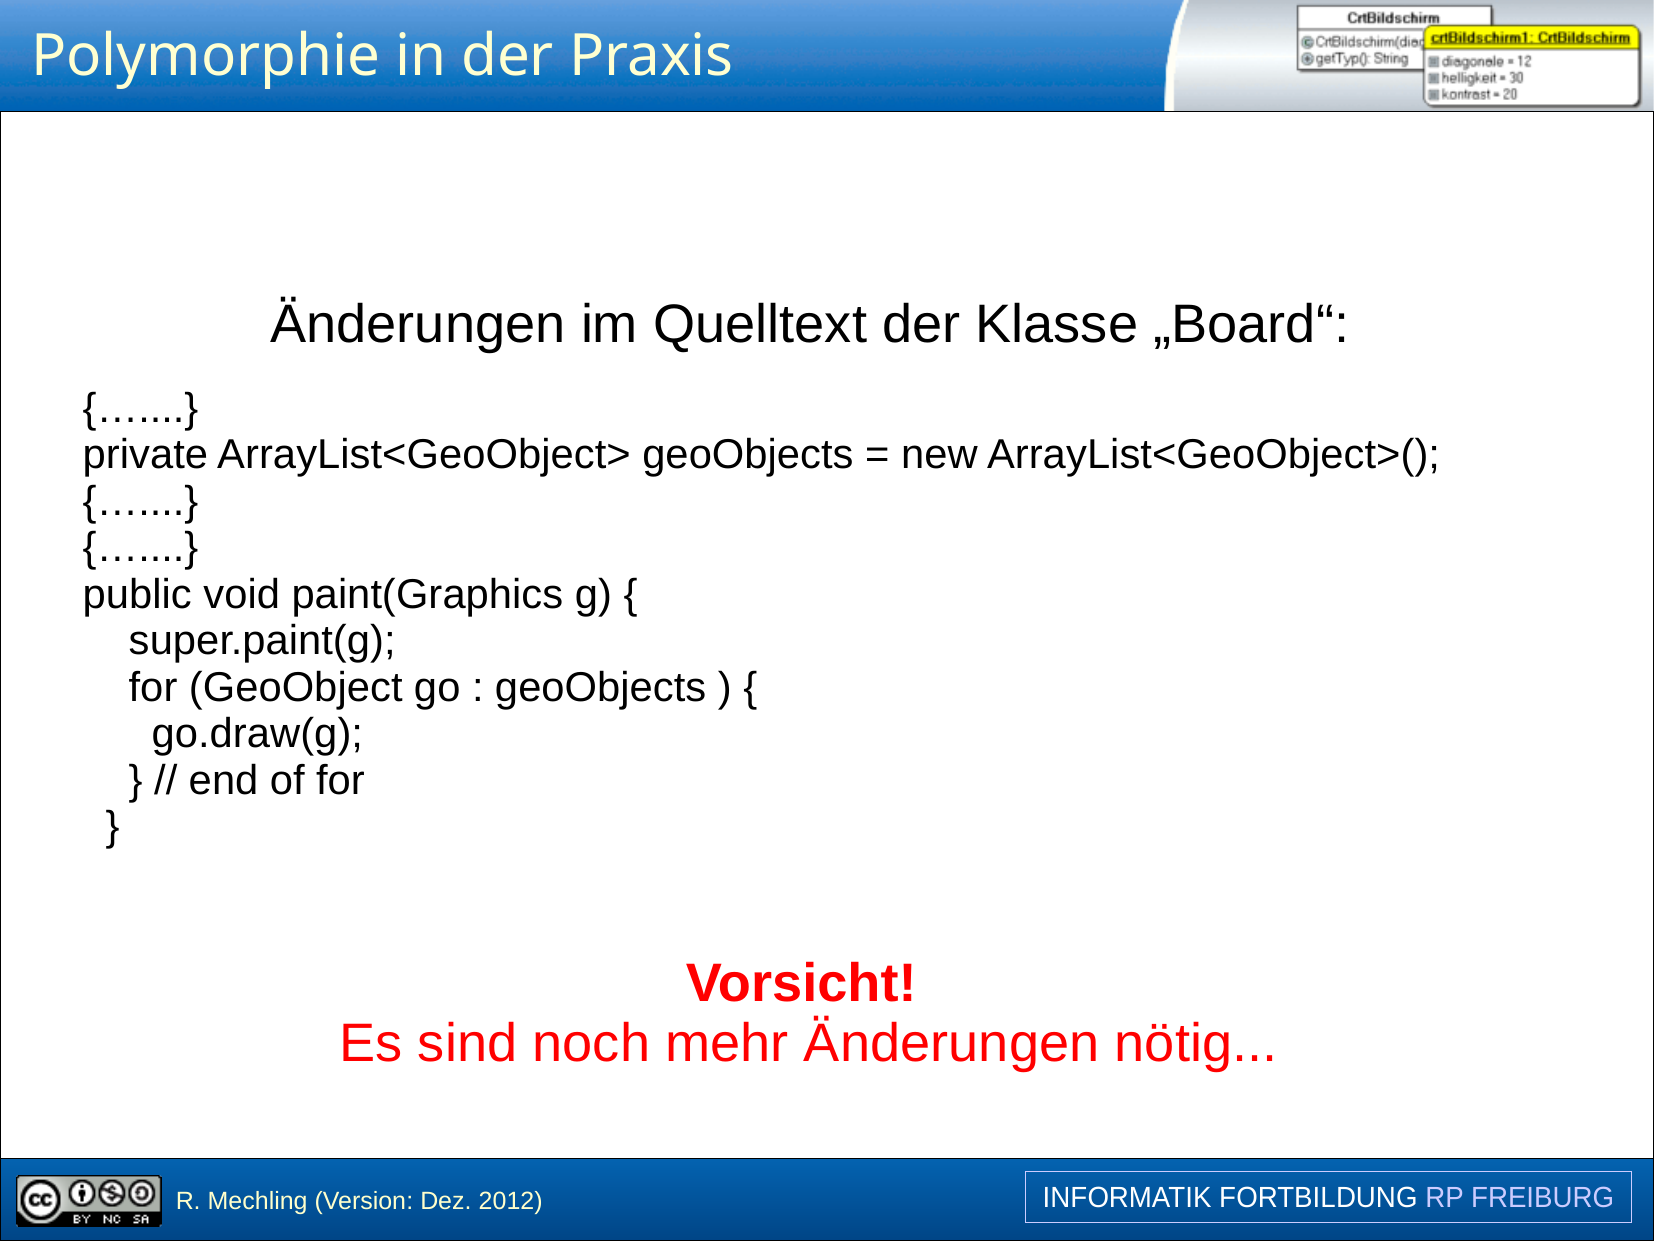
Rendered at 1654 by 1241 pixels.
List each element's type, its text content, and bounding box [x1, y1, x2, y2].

title Polymorphie in der Praxis [31, 14, 1151, 92]
picture [16, 1175, 162, 1227]
list Änderungen im Quelltext der Klasse „Board“: {…....} private ArrayList<GeoObject> geoObjects = new ArrayList<GeoObject>(); {…....} {…....} public void paint(Graphics g) { super.paint(g); for (GeoObject go : geoObjects ) { go.draw(g); } // end of for } [82, 290, 1571, 938]
picture [0, 0, 1654, 111]
text_box Vorsicht! Es sind noch mehr Änderungen nötig... [324, 944, 1294, 1083]
